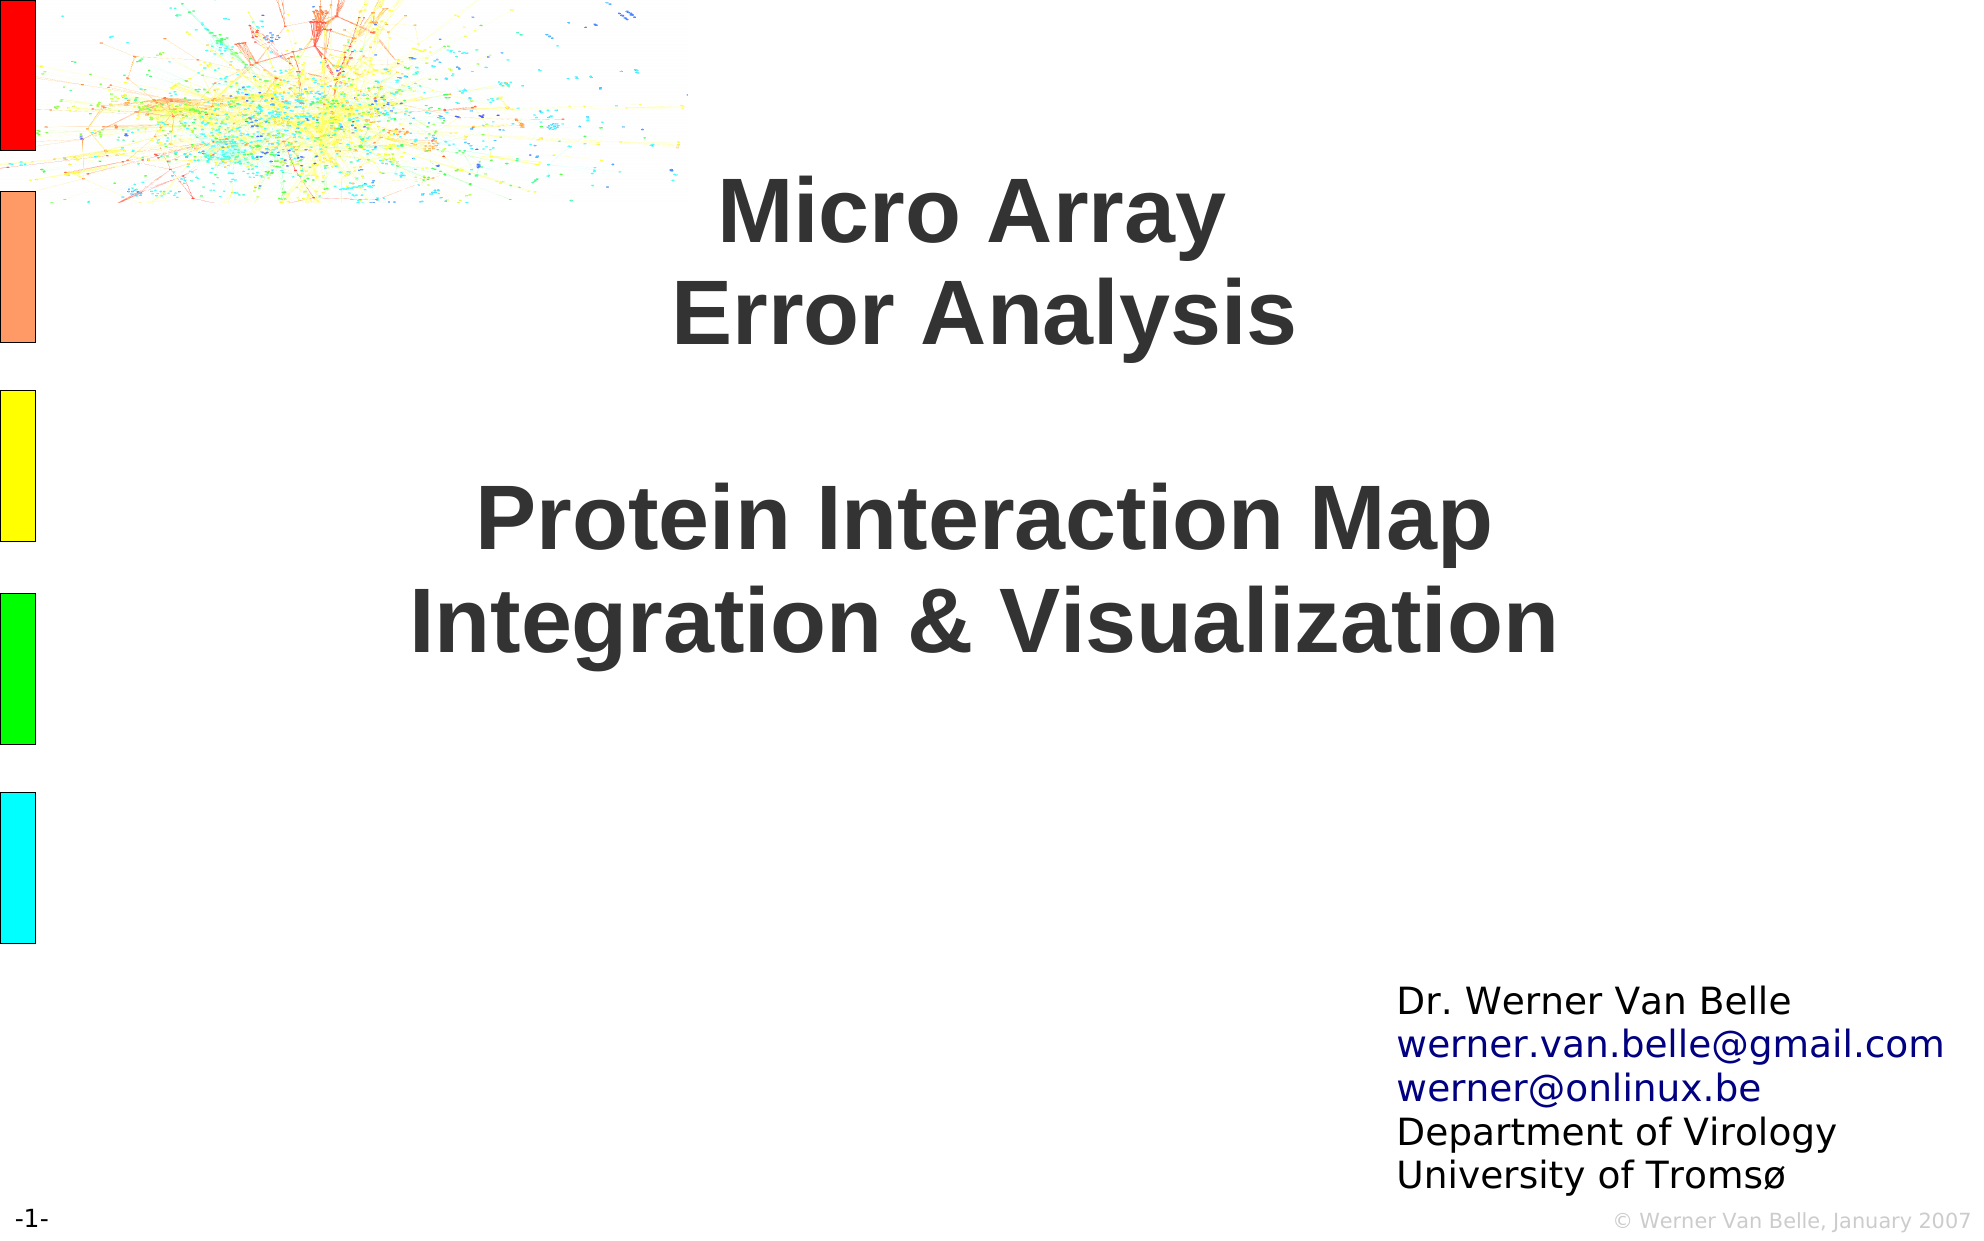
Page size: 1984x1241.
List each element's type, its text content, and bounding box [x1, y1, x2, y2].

title Micro Array Error Analysis Protein Interaction Map Integration & Visualization [138, 148, 1832, 684]
title Gene Expression [0, 0, 688, 203]
text_box Dr. Werner Van Belle werner.van.belle@gmail.com werner@onlinux.be Department of Virology University of Tromsø [1381, 972, 1983, 1205]
